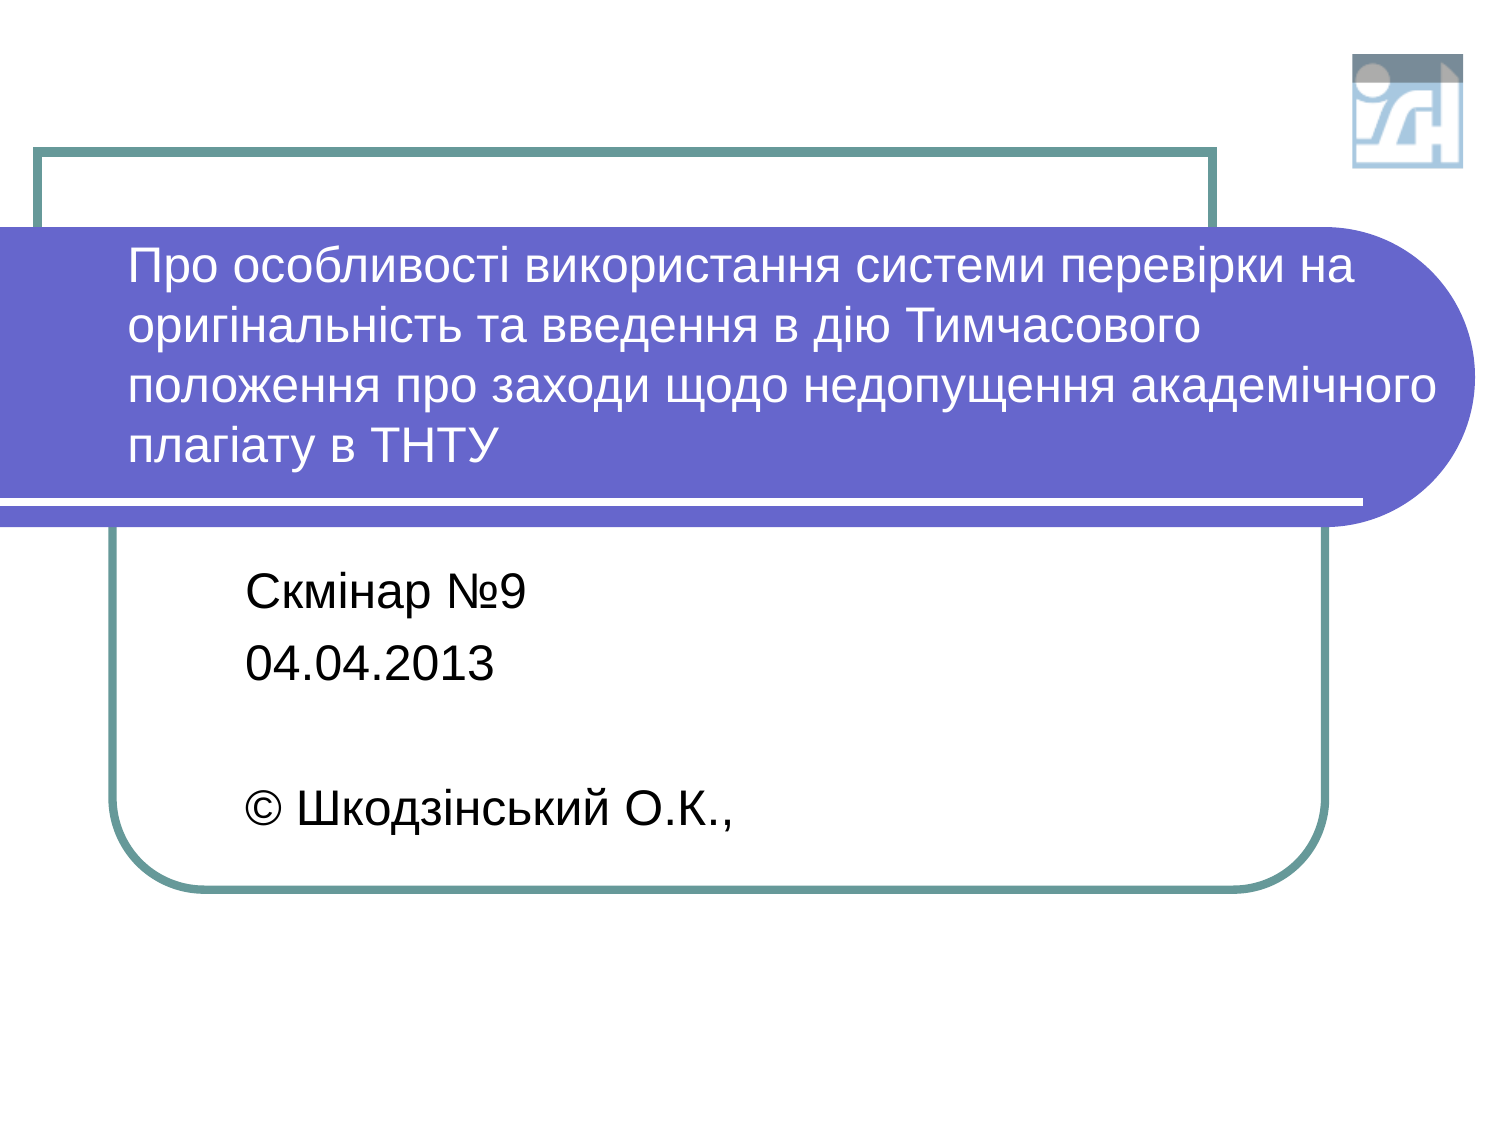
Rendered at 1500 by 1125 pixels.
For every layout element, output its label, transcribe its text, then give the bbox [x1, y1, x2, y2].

picture [1352, 54, 1464, 169]
text_box Скмінар №9 04.04.2013 © Шкодзінський О.К., [230, 550, 1281, 844]
title Про особливості використання системи перевірки на оригінальність та введення в дію Тимчасового положення про заходи щодо недопущення академічного плагіату в ТНТУ [112, 224, 1459, 480]
